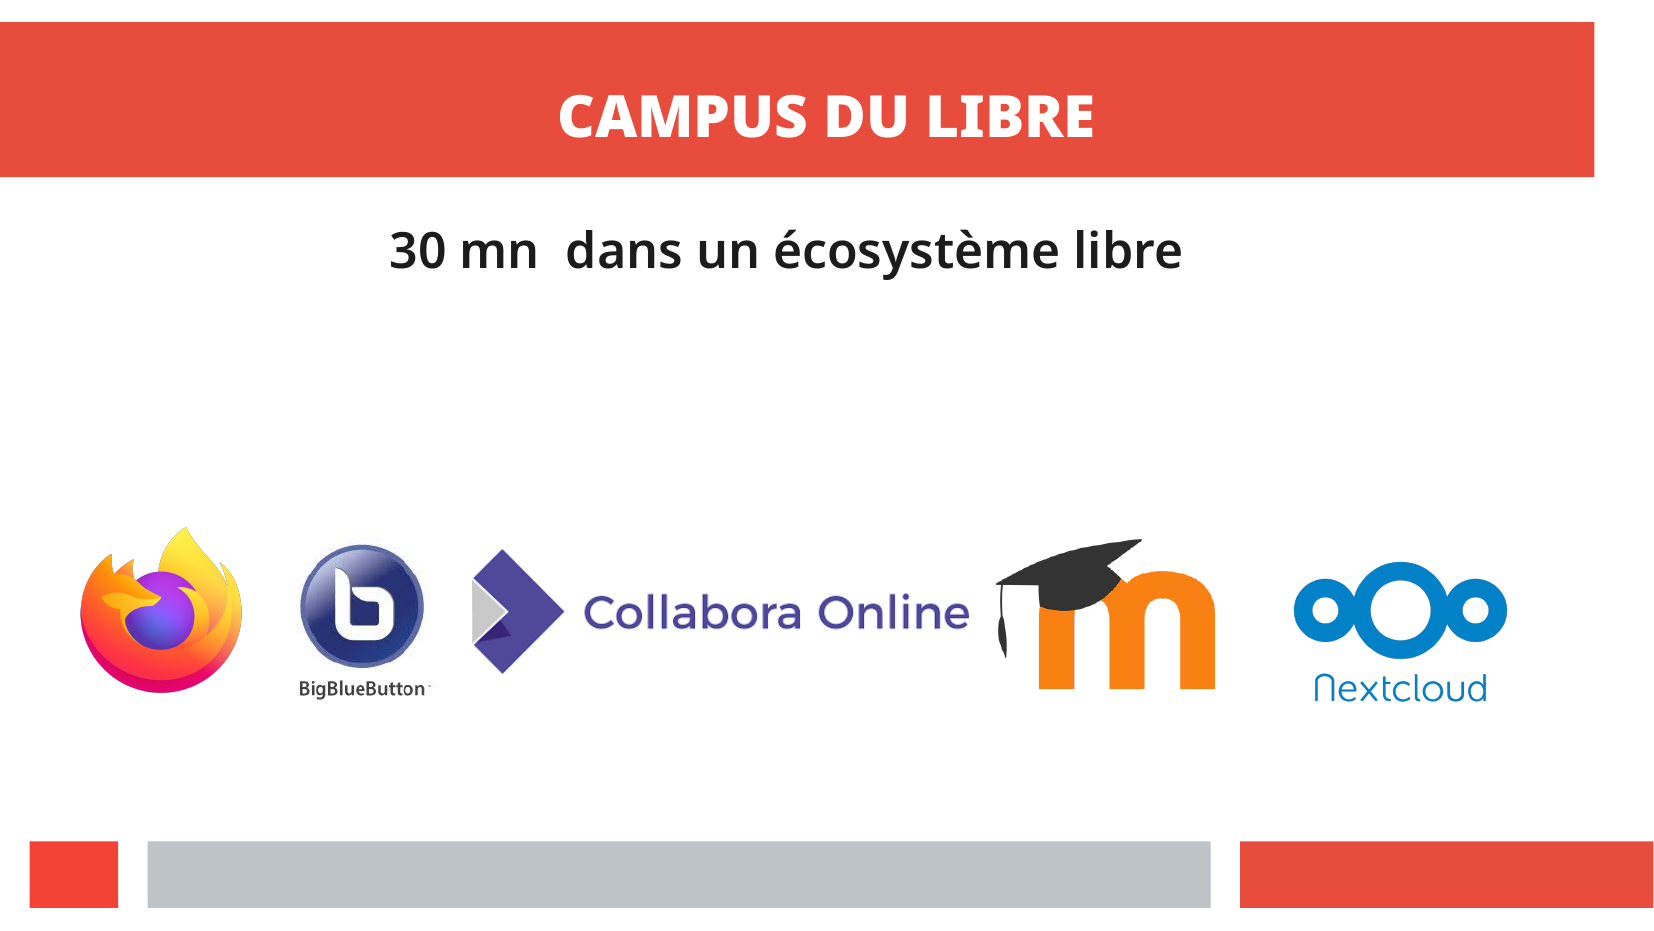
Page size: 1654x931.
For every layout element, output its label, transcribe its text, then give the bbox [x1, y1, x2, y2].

picture [472, 549, 817, 674]
picture [70, 527, 251, 697]
list 30 mn dans un écosystème libre [29, 215, 1536, 792]
title CAMPUS DU LIBRE [59, 44, 1595, 156]
picture [1275, 543, 1526, 721]
text_box [817, 381, 1312, 674]
picture [996, 531, 1217, 697]
picture [273, 531, 449, 707]
